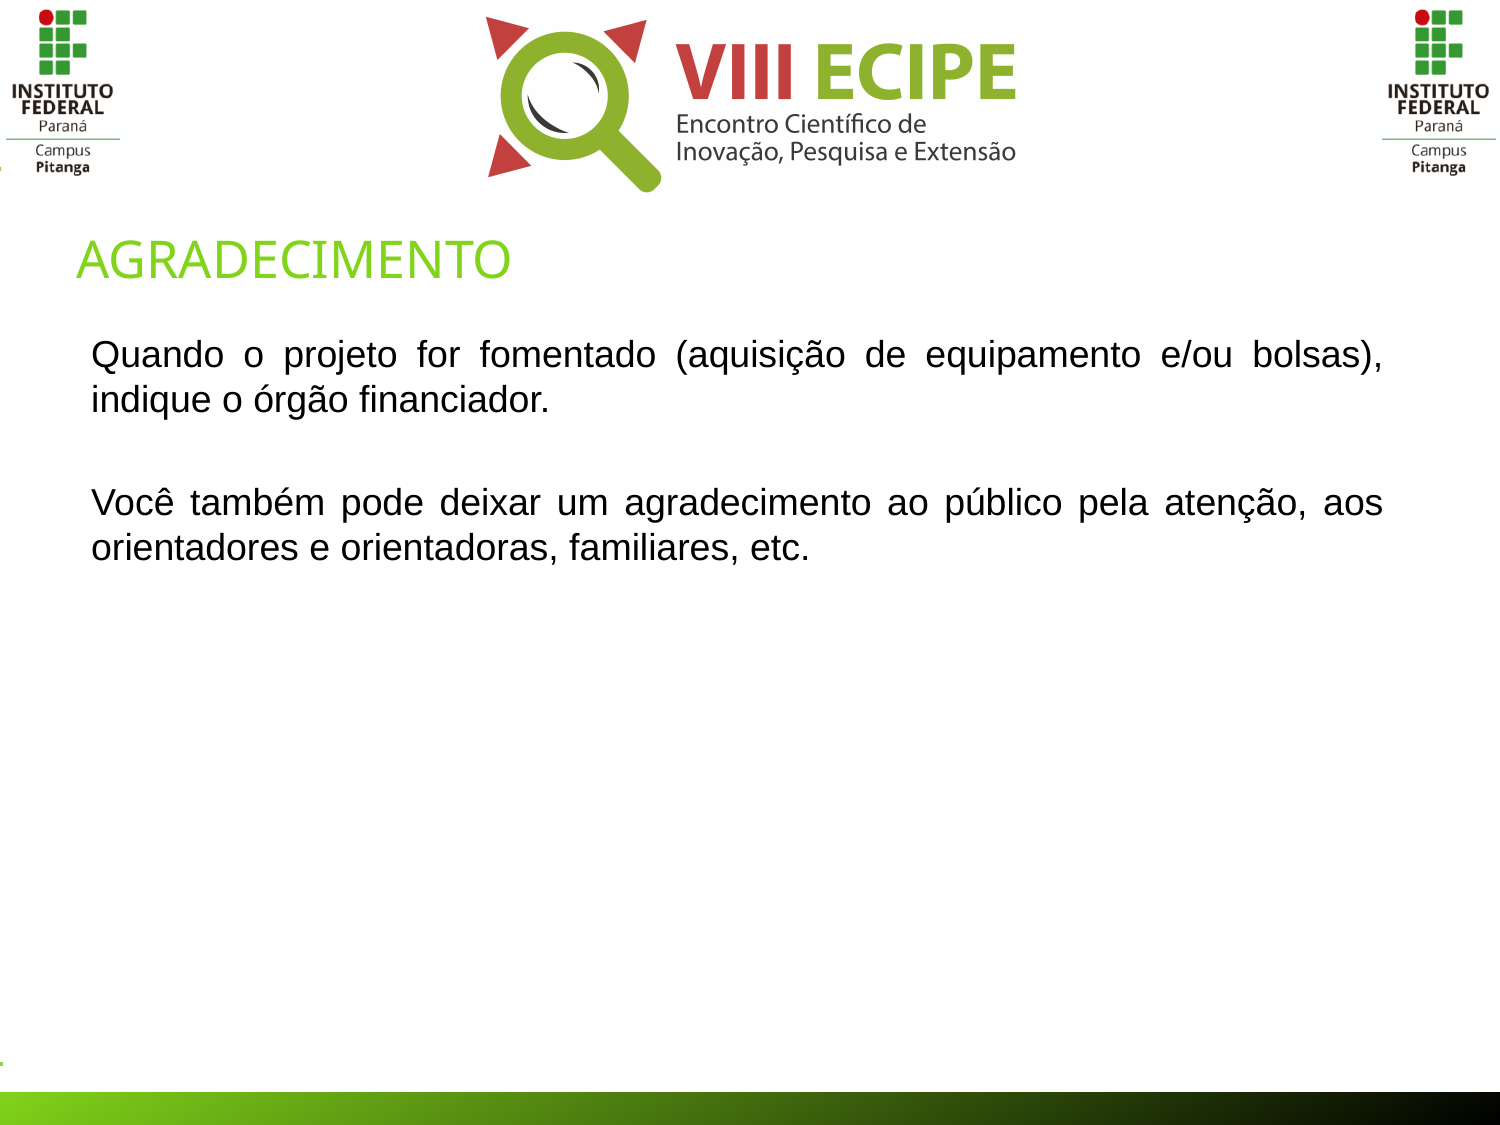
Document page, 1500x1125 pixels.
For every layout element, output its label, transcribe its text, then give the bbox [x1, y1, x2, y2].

picture [484, 11, 1017, 198]
picture [5, 7, 121, 178]
text_box [0, 1092, 1500, 1125]
picture [1381, 7, 1497, 178]
title AGRADECIMENTO [76, 199, 1063, 323]
text_box Quando o projeto for fomentado (aquisição de equipamento e/ou bolsas), indique o órgão financiador. Você também pode deixar um agradecimento ao público pela atenção, aos orientadores e orientadoras, familiares, etc. [76, 322, 1399, 576]
